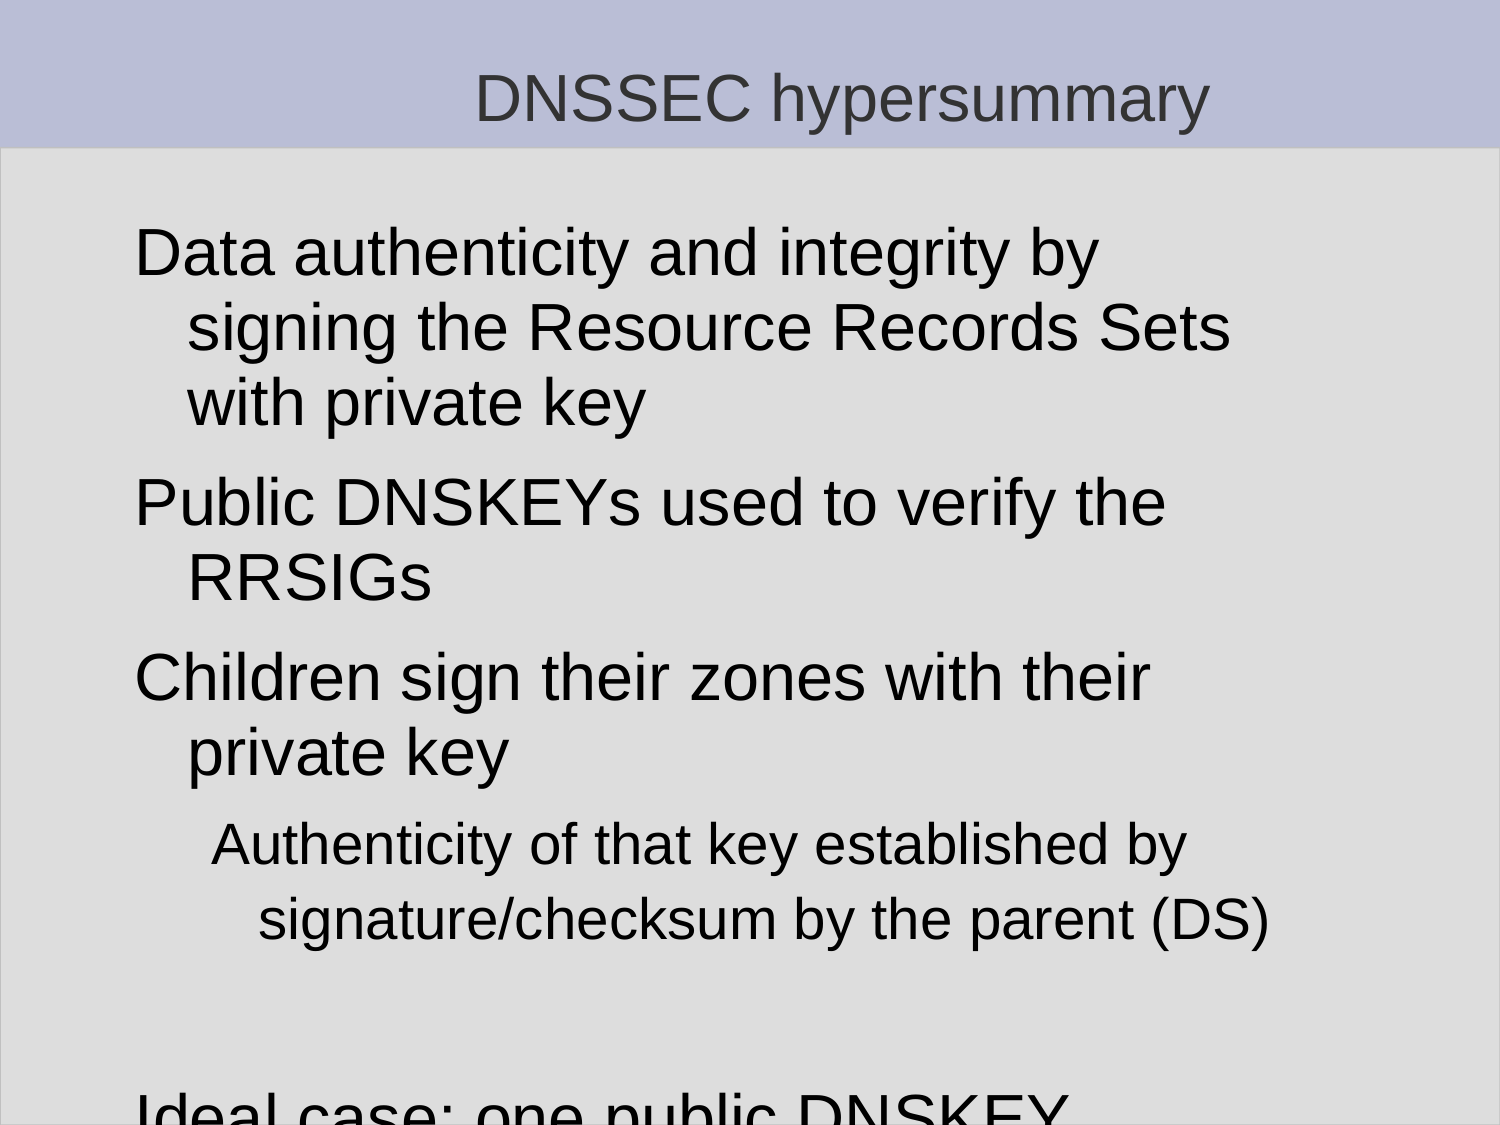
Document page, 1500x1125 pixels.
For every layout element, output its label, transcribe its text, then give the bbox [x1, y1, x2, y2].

list Data authenticity and integrity by signing the Resource Records Sets with private key Public DNSKEYs used to verify the RRSIGs Children sign their zones with their private key Authenticity of that key established by signature/checksum by the parent (DS)‏ Ideal case: one public DNSKEY distributed [101, 207, 1340, 1125]
title DNSSEC hypersummary [231, 50, 1455, 146]
